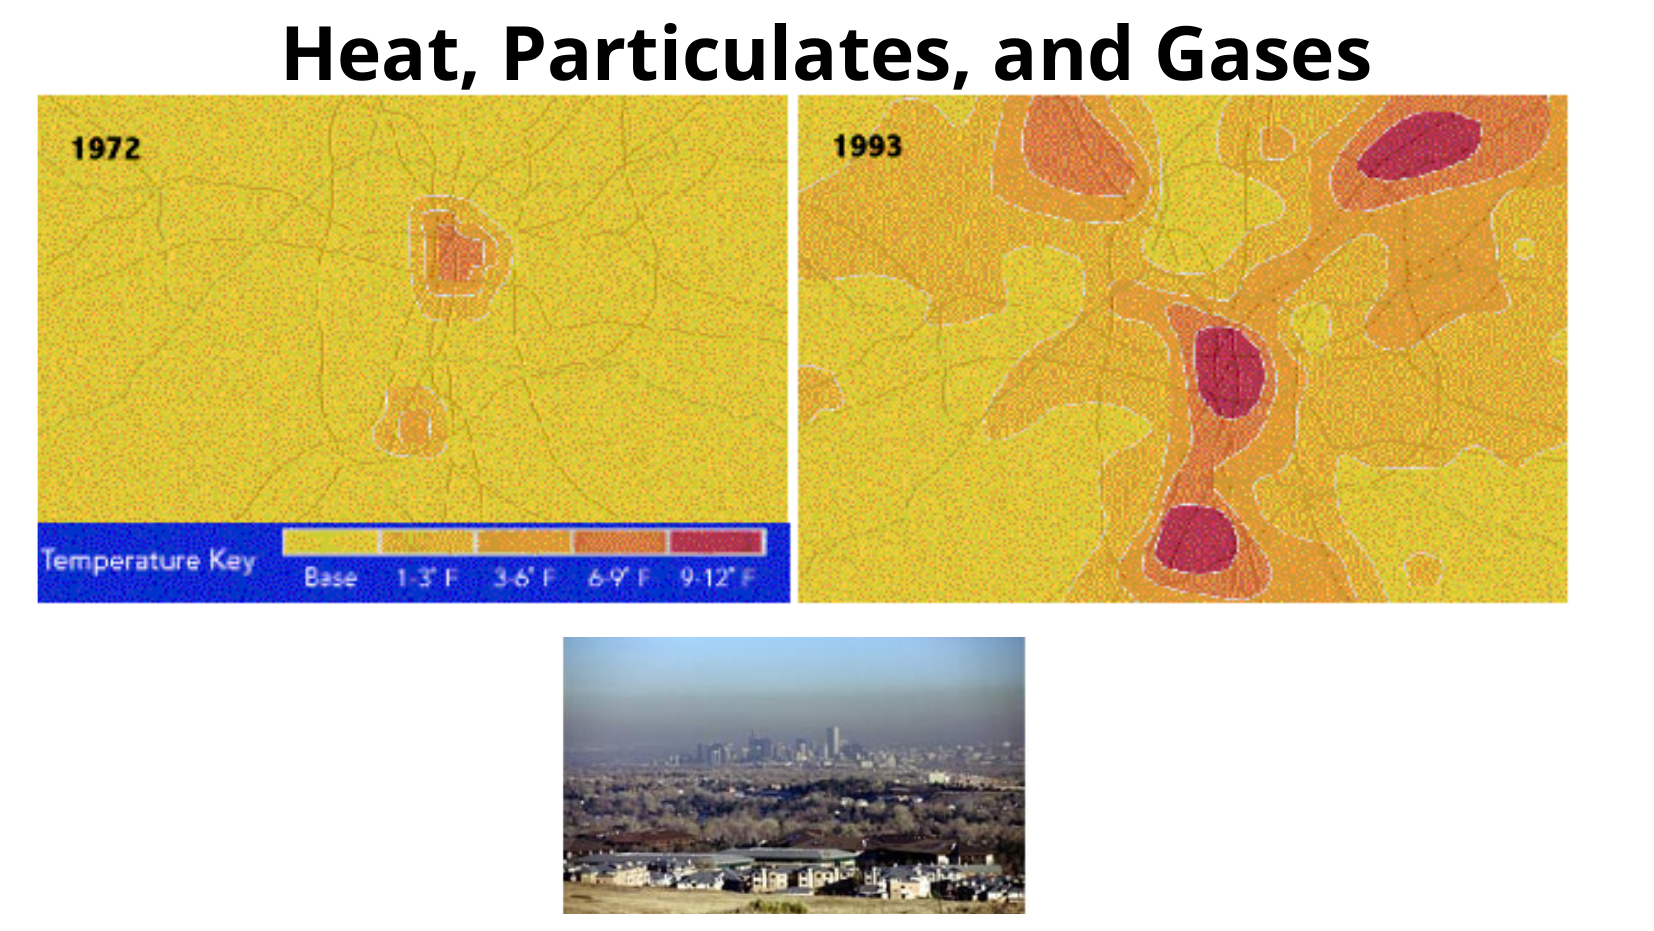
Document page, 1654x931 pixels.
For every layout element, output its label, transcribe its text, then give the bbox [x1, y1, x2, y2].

title Heat, Particulates, and Gases [0, 5, 1654, 107]
picture [37, 107, 1576, 914]
